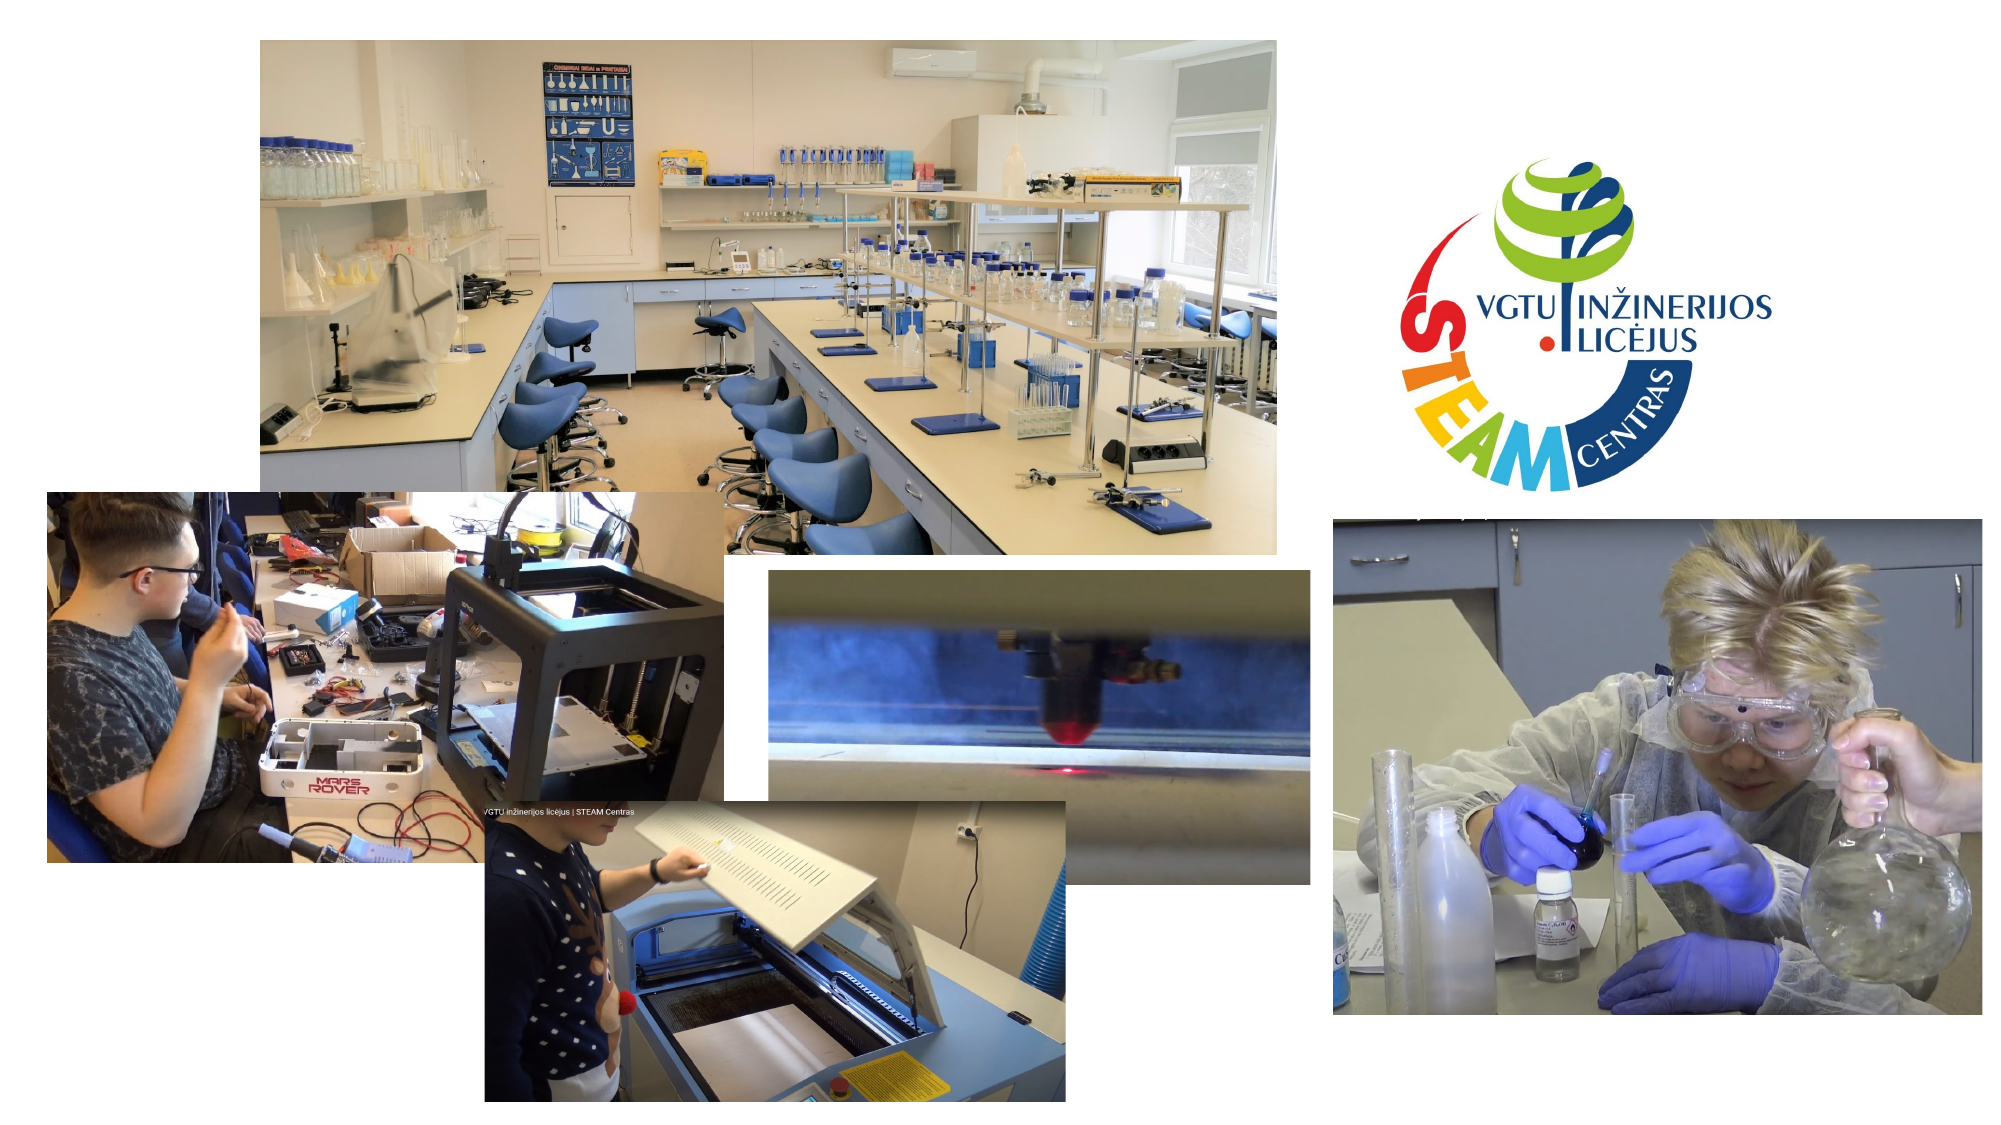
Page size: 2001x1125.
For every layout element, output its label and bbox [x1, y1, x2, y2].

picture [1371, 135, 1791, 506]
picture [1333, 519, 1983, 1015]
picture [47, 40, 1311, 1102]
